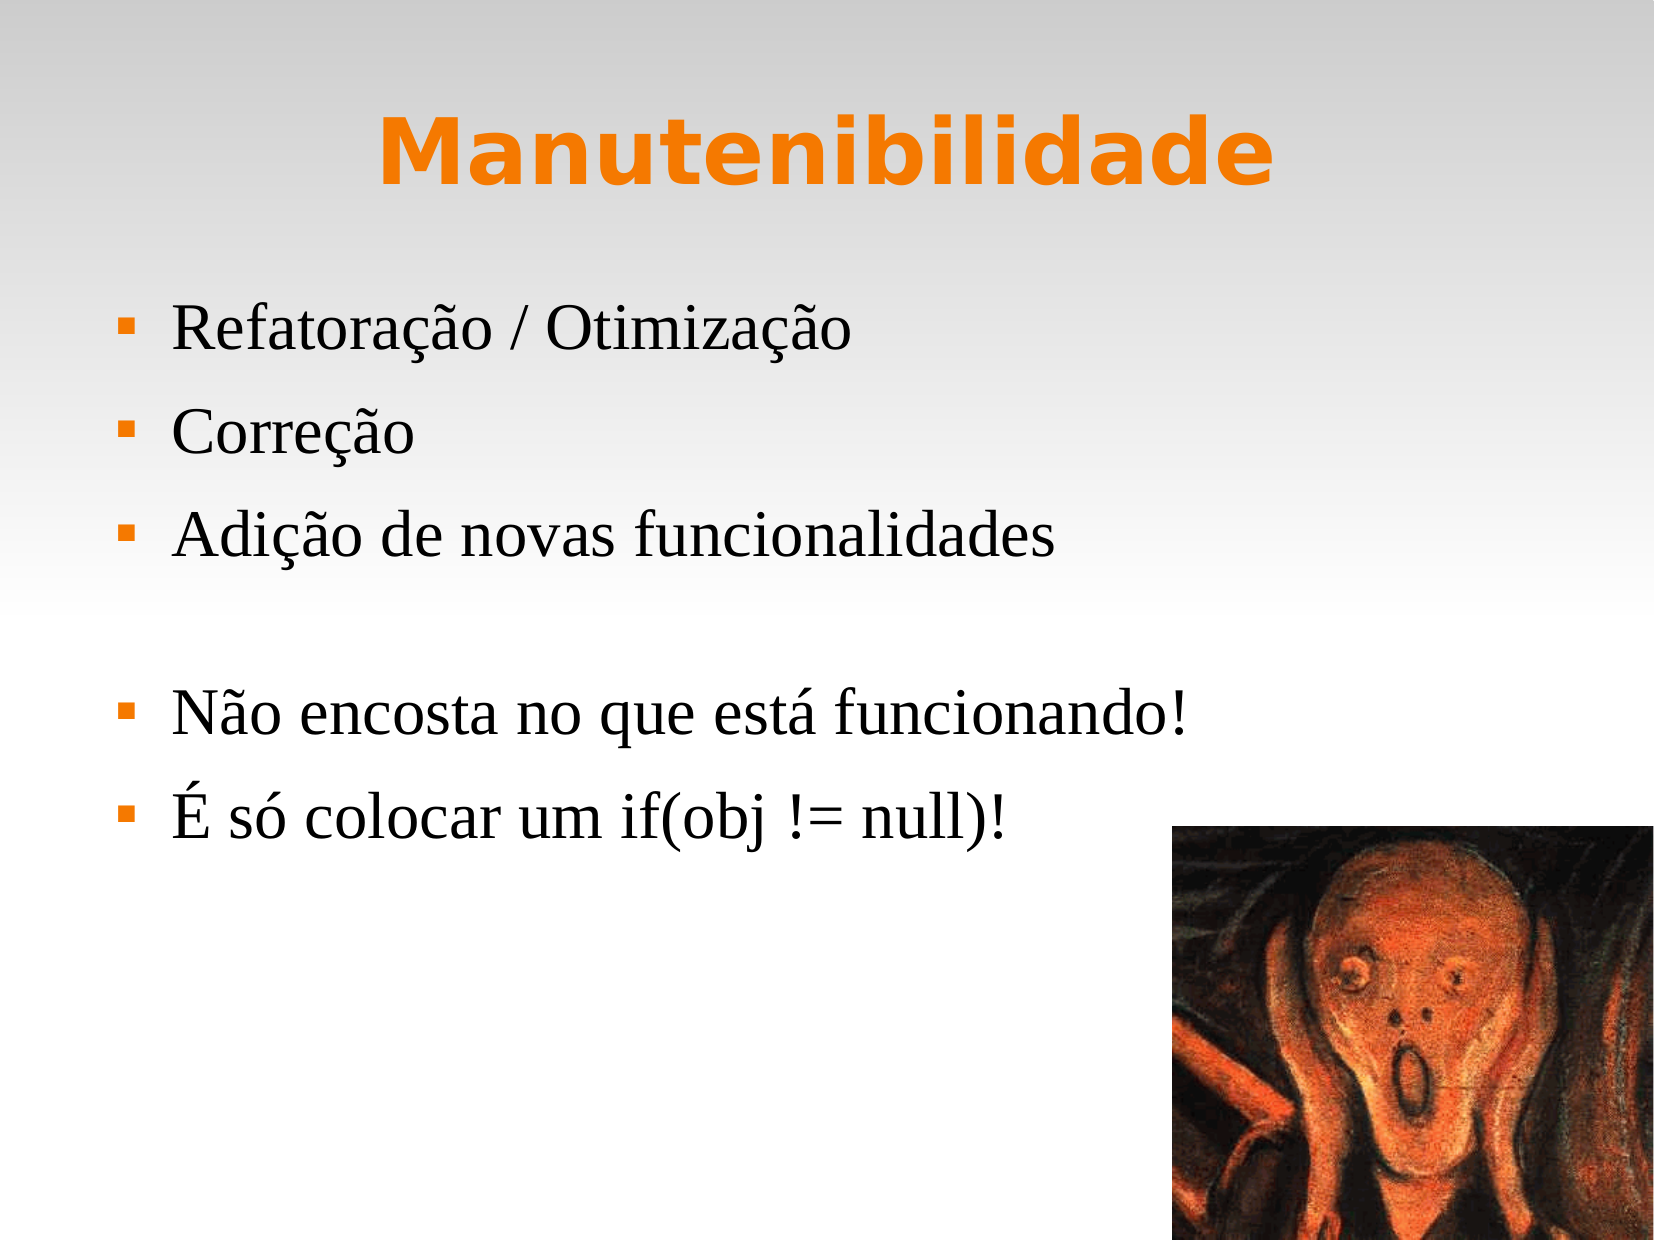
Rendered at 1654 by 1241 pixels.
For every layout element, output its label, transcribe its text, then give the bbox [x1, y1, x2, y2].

picture [1172, 826, 1654, 1241]
title Manutenibilidade [82, 49, 1571, 257]
list Refatoração / Otimização Correção Adição de novas funcionalidades Não encosta no que está funcionando! É só colocar um if(obj != null)! [82, 290, 1571, 1109]
